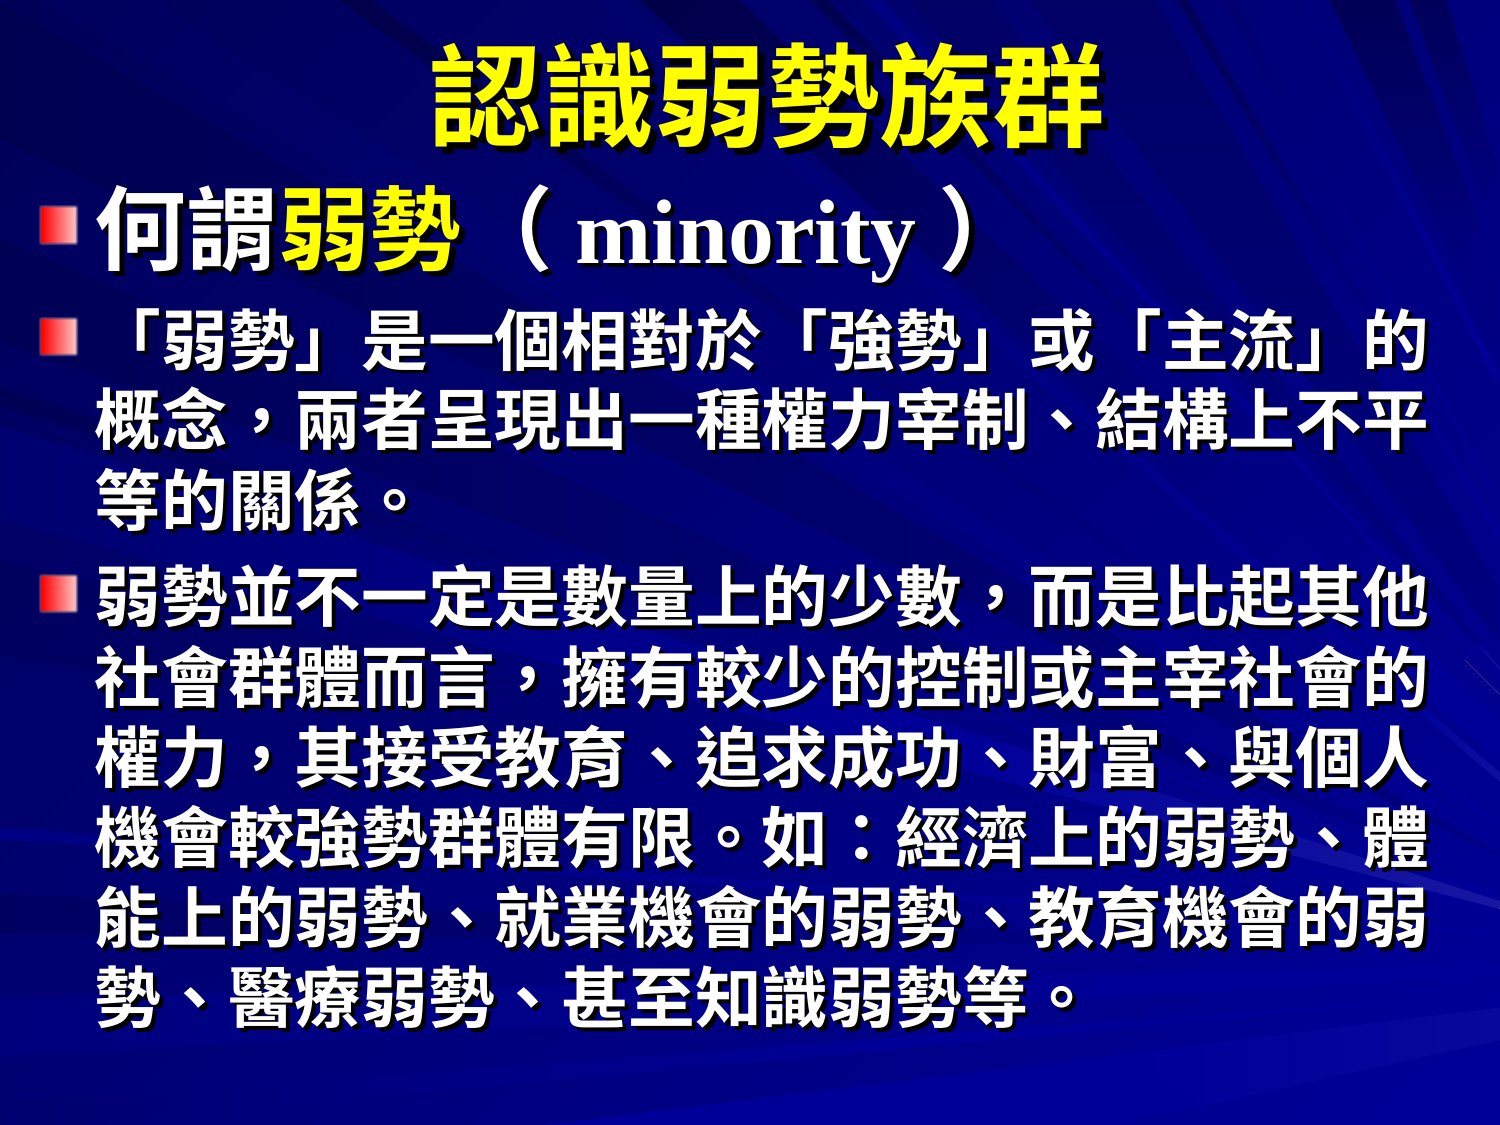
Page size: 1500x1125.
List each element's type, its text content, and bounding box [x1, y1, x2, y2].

list 何謂弱勢（minority） 「弱勢」是一個相對於「強勢」或「主流」的概念，兩者呈現出一種權力宰制、結構上不平等的關係。 弱勢並不一定是數量上的少數，而是比起其他社會群體而言，擁有較少的控制或主宰社會的權力，其接受教育、追求成功、財富、與個人機會較強勢群體有限。如：經濟上的弱勢、體能上的弱勢、就業機會的弱勢、教育機會的弱勢、醫療弱勢、甚至知識弱勢等。 [23, 164, 1500, 1067]
title 認識弱勢族群 [70, 0, 1465, 164]
